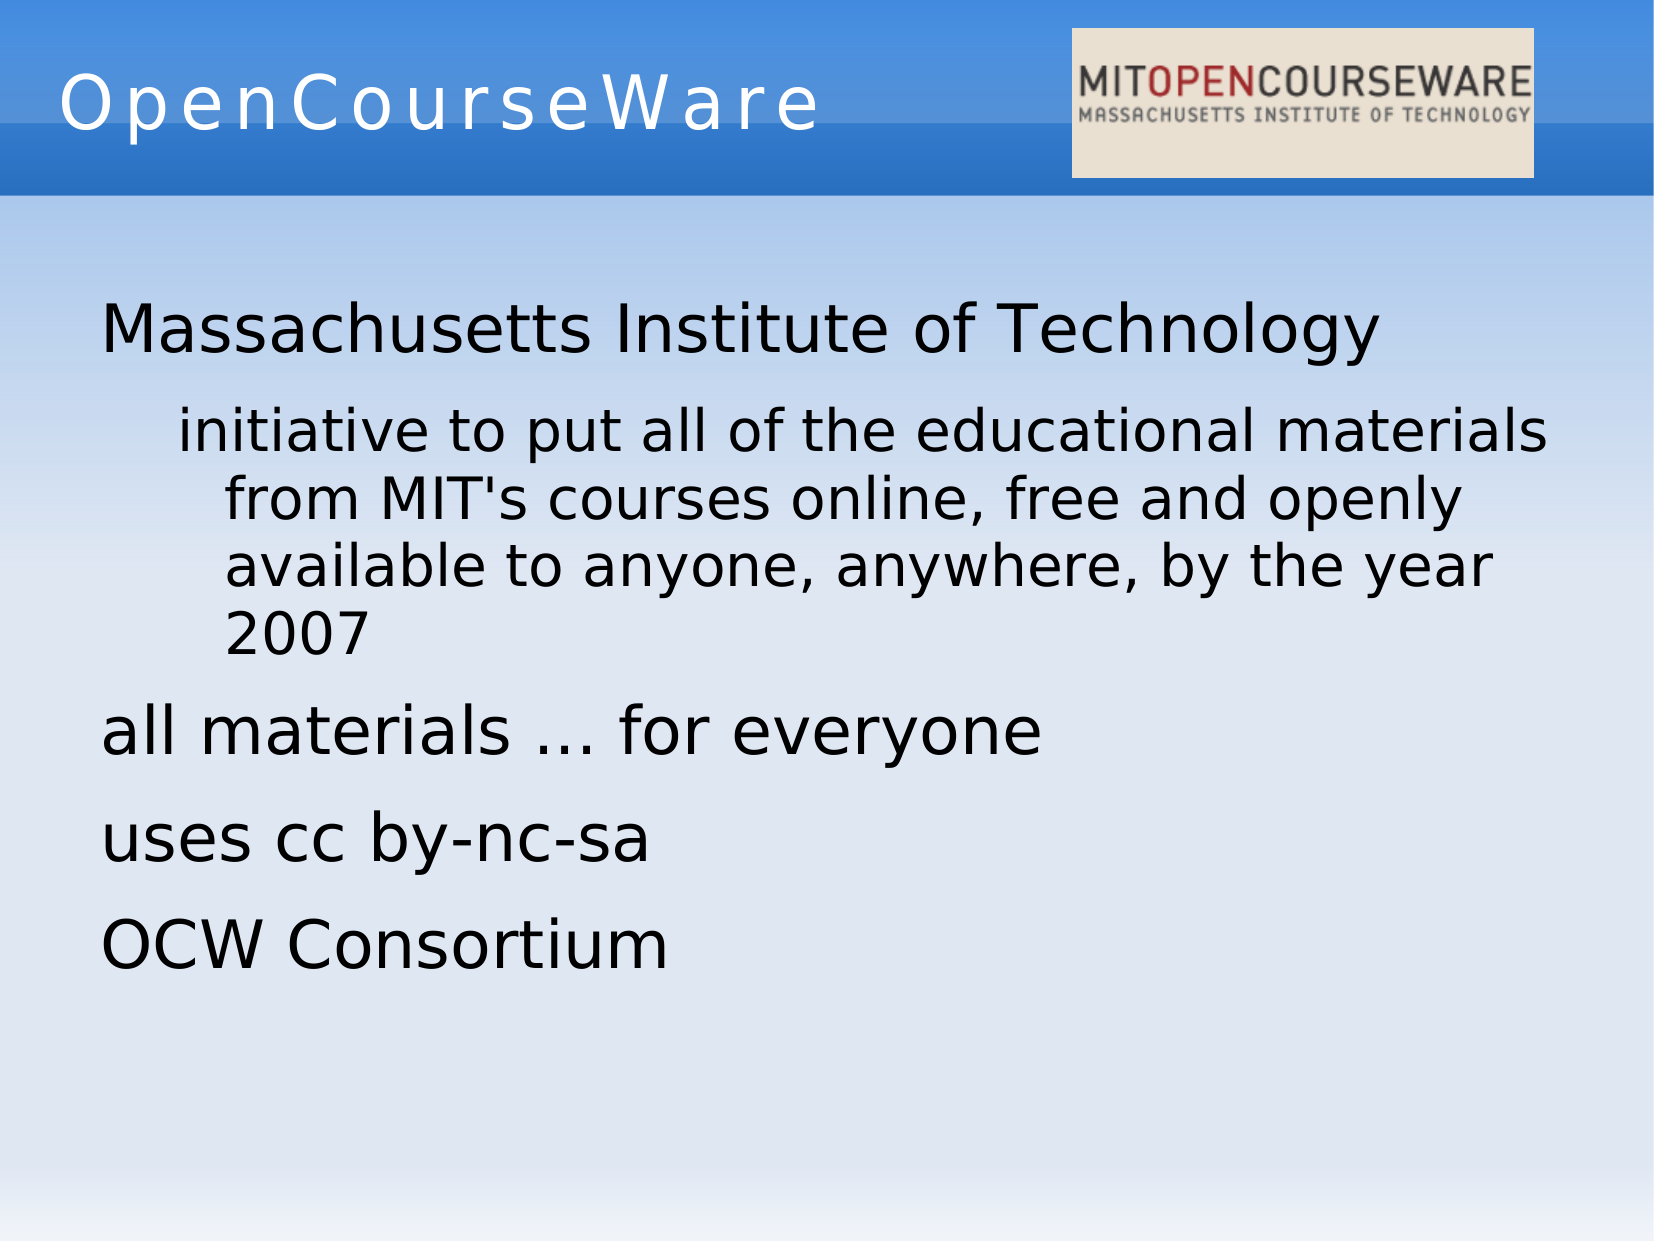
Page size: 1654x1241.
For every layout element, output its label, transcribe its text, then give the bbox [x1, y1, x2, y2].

picture [0, 0, 1654, 1241]
list Massachusetts Institute of Technology initiative to put all of the educational materials from MIT's courses online, free and openly available to anyone, anywhere, by the year 2007 all materials ... for everyone uses cc by-nc-sa OCW Consortium [82, 290, 1571, 1109]
title OpenCourseWare [59, 29, 1072, 178]
